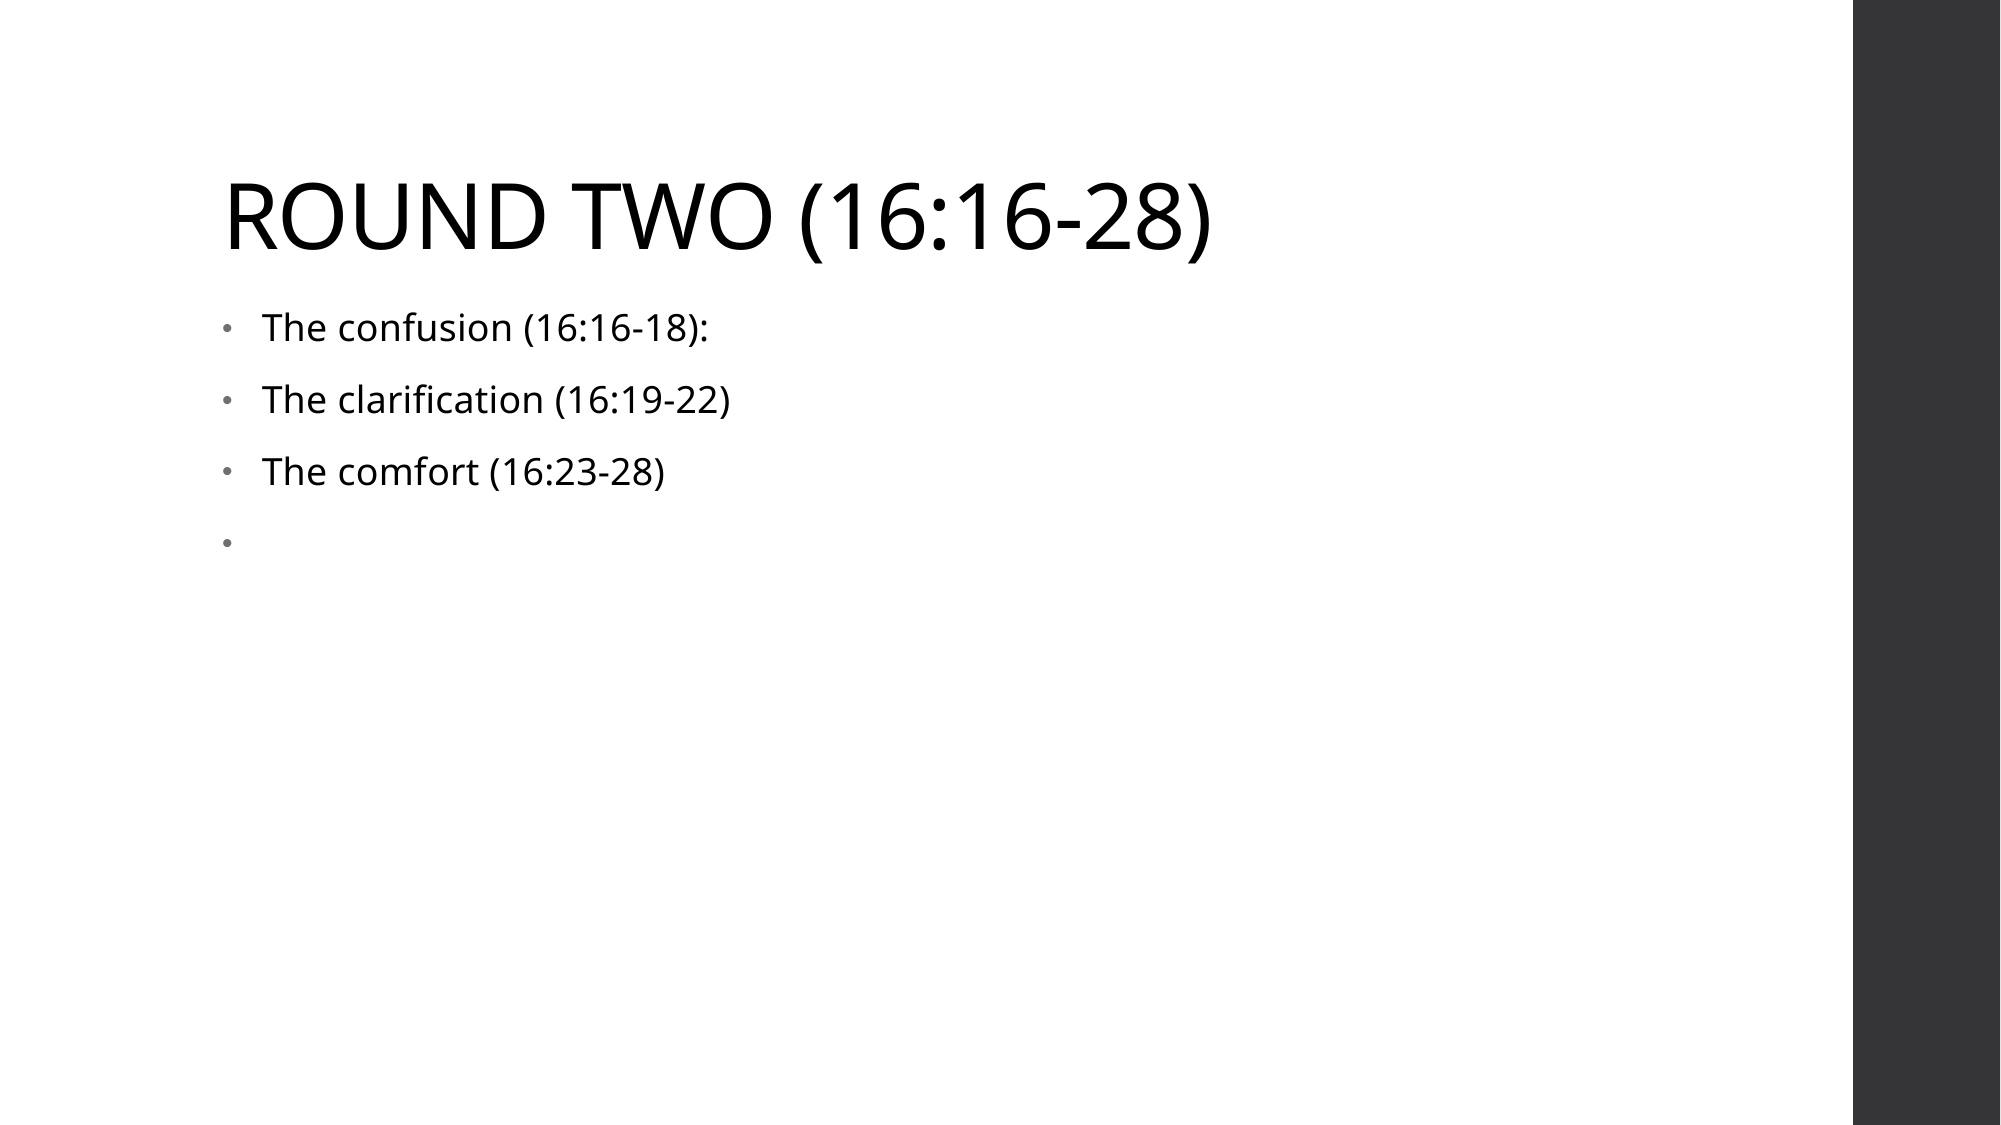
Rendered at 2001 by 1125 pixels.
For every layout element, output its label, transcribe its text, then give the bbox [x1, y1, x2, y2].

title ROUND TWO (16:16-28) [206, 60, 1797, 278]
list The confusion (16:16-18): The clarification (16:19-22) The comfort (16:23-28) [206, 299, 1617, 1014]
